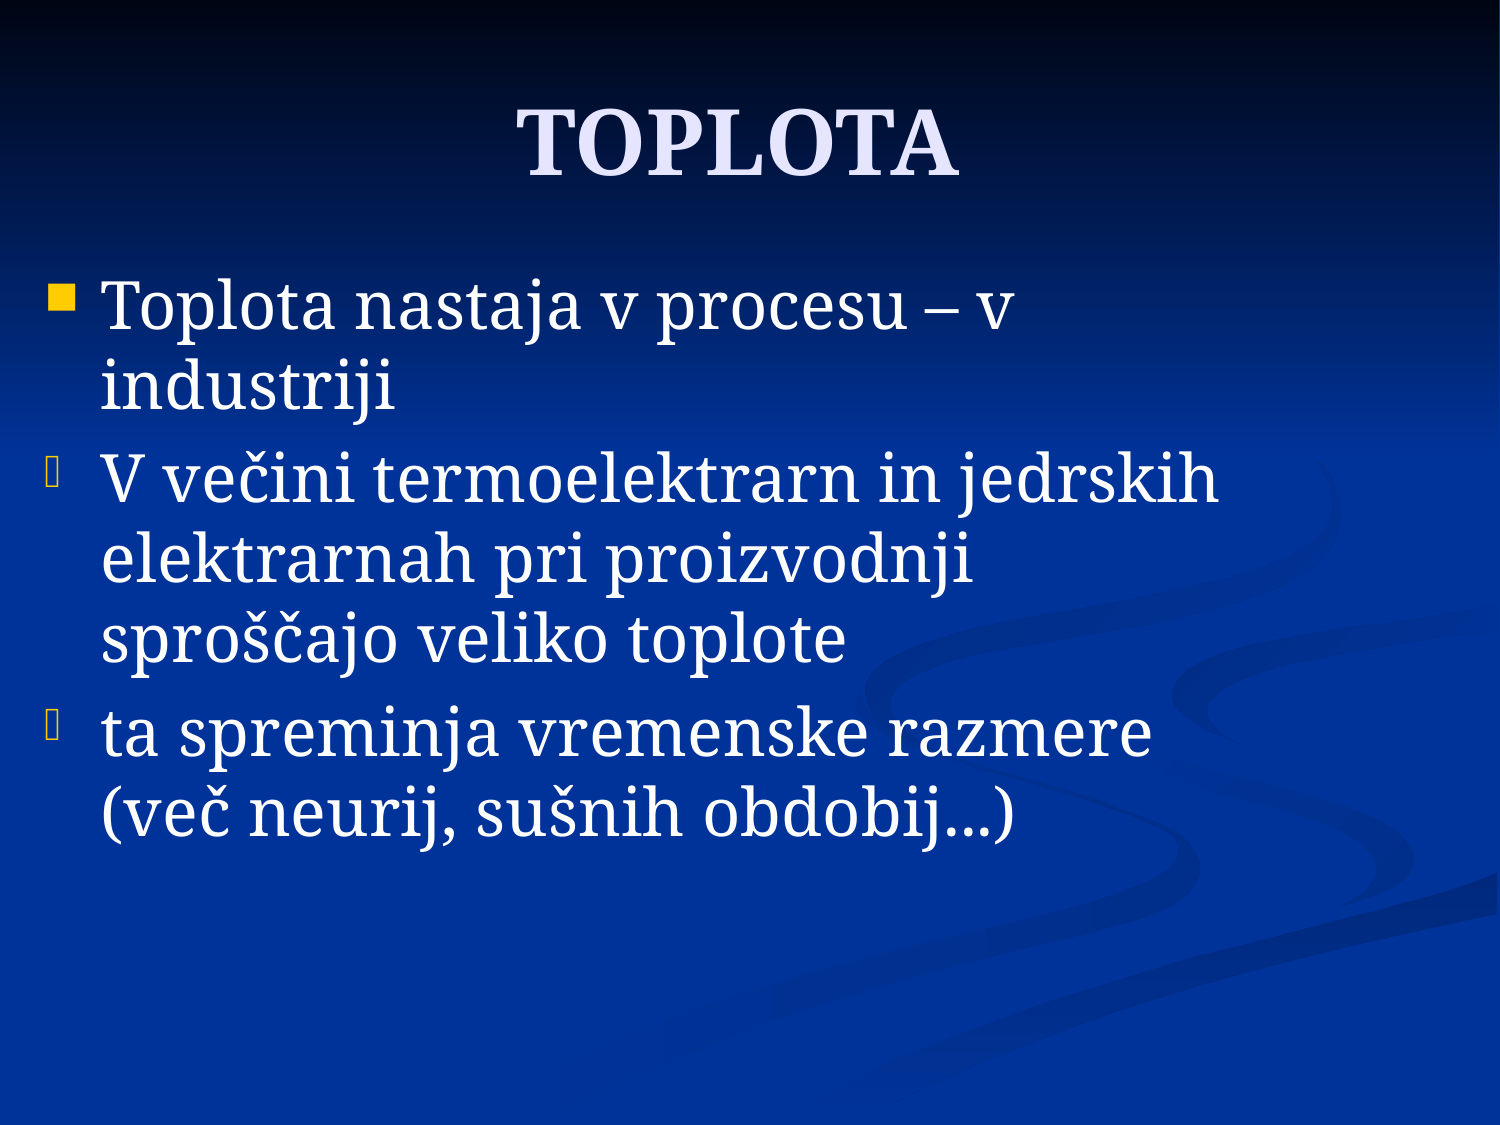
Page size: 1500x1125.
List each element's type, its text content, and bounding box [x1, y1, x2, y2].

list Toplota nastaja v procesu – v industriji V večini termoelektrarn in jedrskih elektrarnah pri proizvodnji sproščajo veliko toplote ta spreminja vremenske razmere (več neurij, sušnih obdobij...) [29, 255, 1247, 998]
title TOPLOTA [75, 45, 1425, 233]
